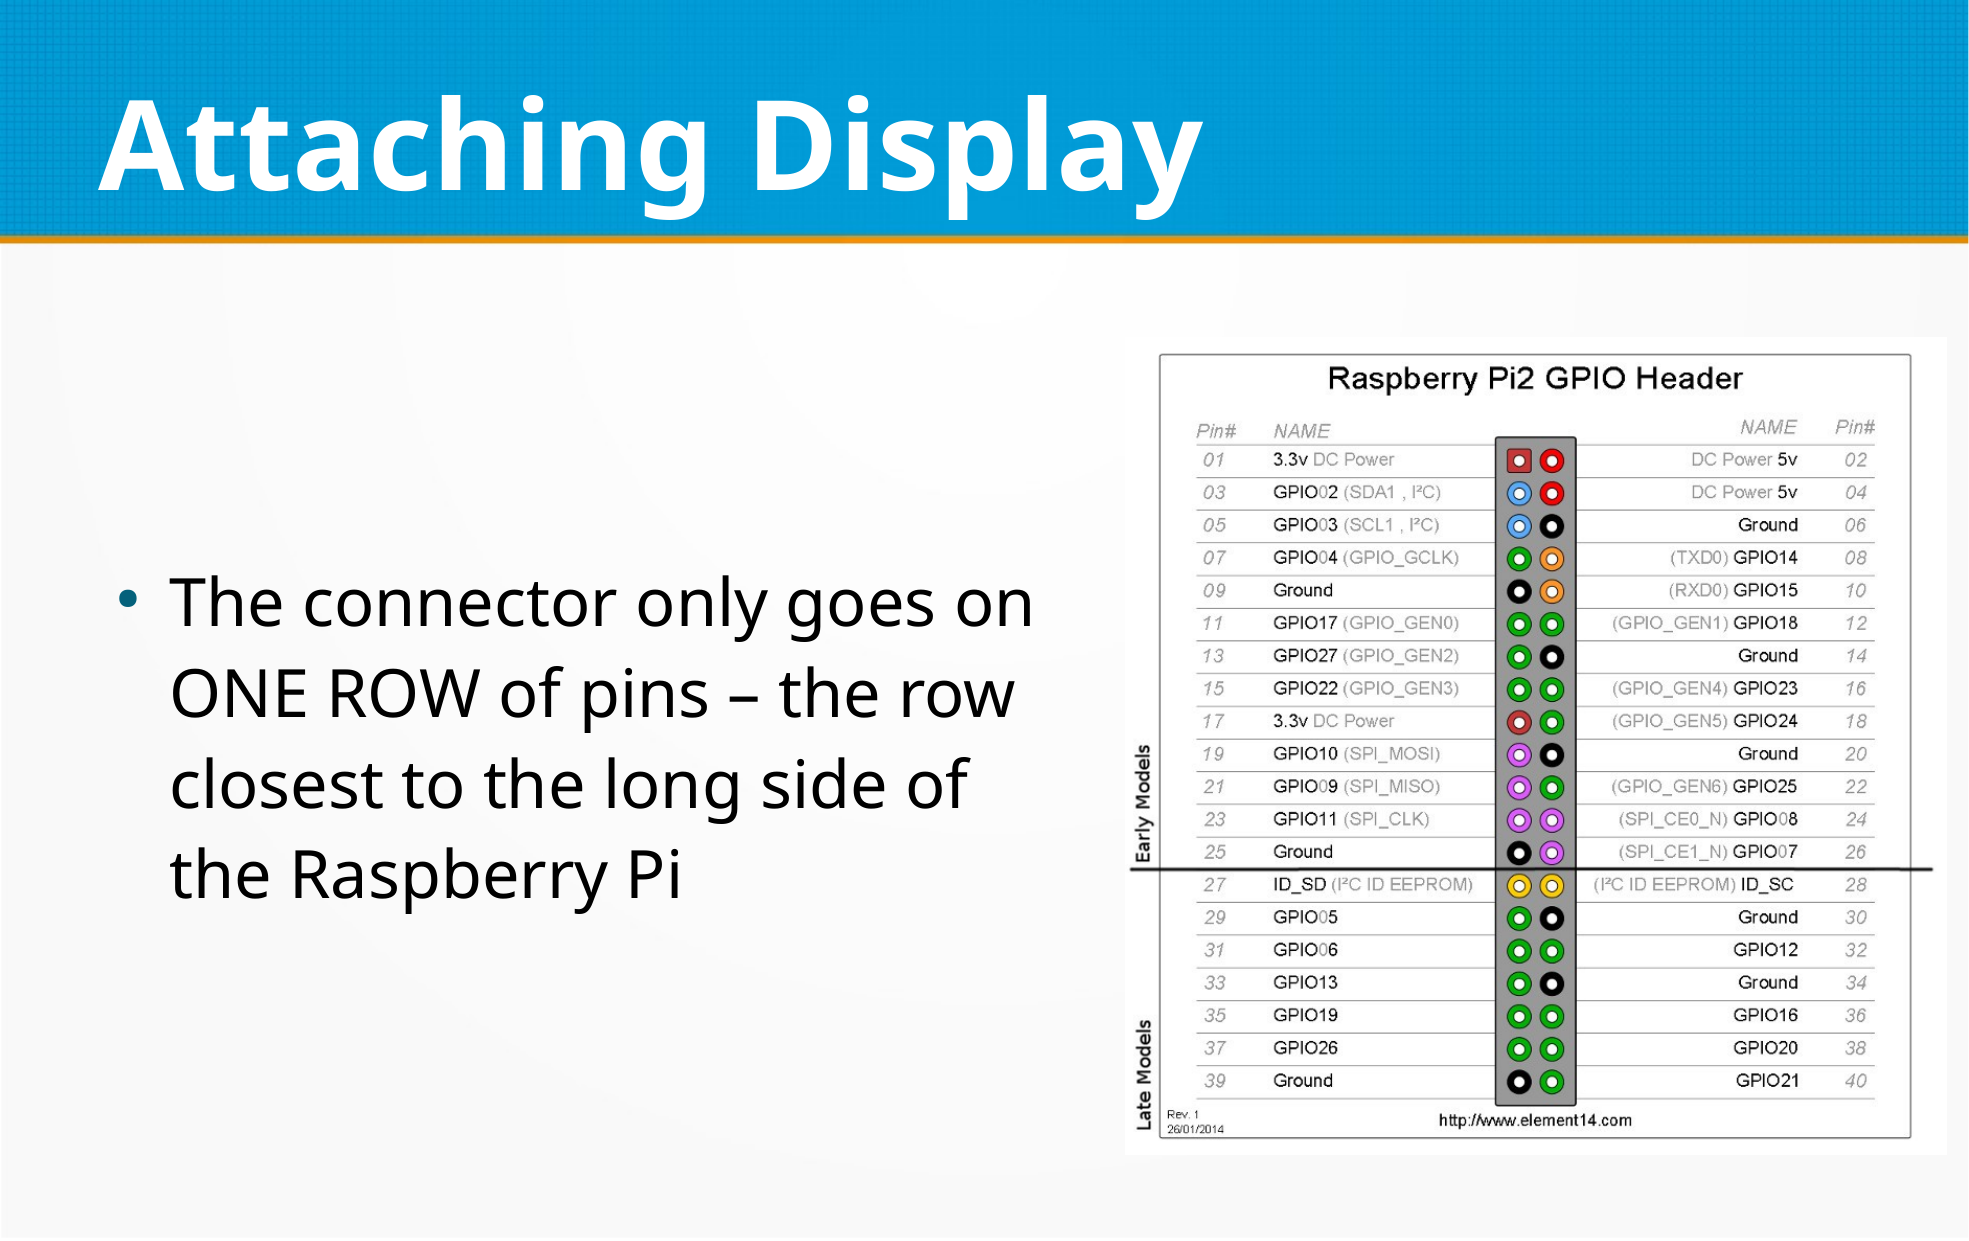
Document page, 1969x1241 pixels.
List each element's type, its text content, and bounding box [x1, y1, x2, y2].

picture [0, 233, 1969, 1241]
list The connector only goes on ONE ROW of pins – the row closest to the long side of the Raspberry Pi [98, 315, 1861, 1081]
title Attaching Display [98, 19, 1870, 227]
